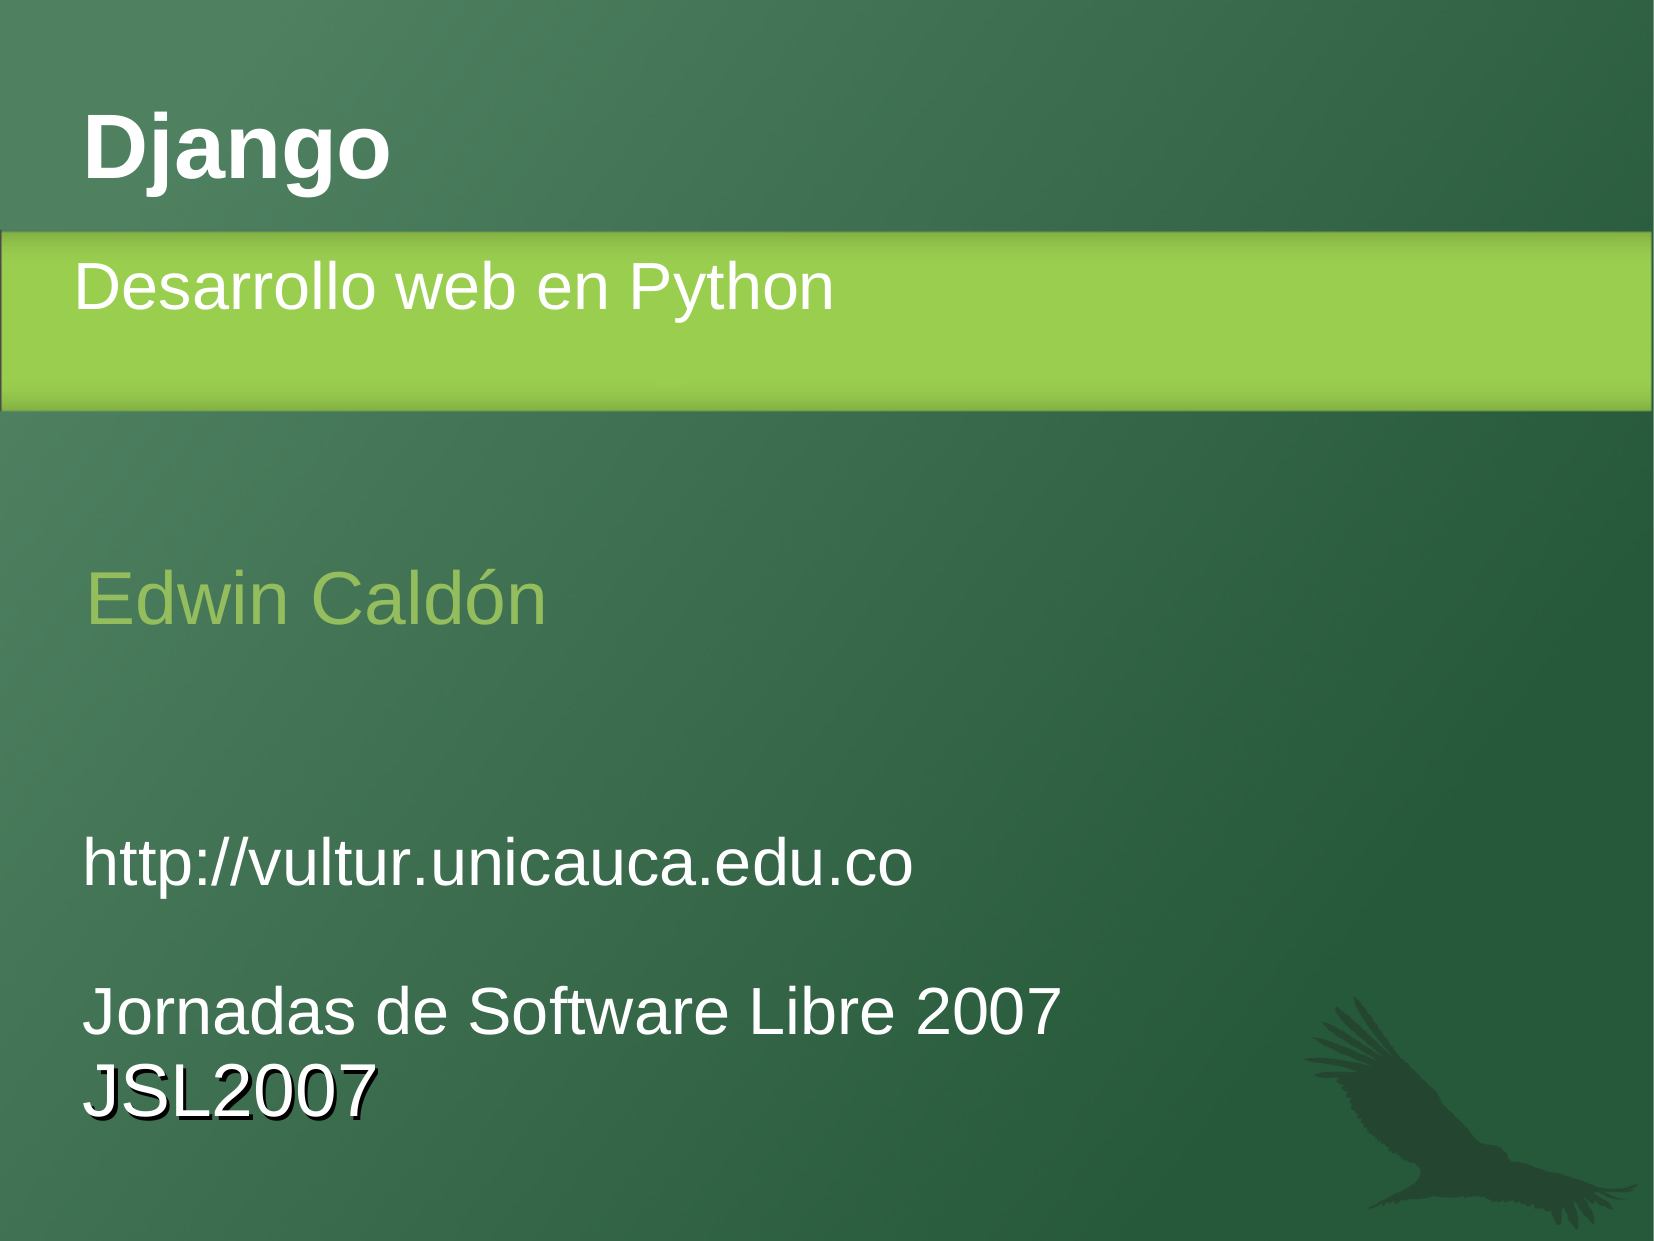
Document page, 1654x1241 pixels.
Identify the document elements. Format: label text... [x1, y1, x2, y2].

subtitle http://vultur.unicauca.edu.co Jornadas de Software Libre 2007 JSL2007 [82, 824, 1571, 1133]
text_box Desarrollo web en Python [59, 242, 1329, 332]
picture [0, 0, 1654, 1241]
text_box Edwin Caldón [70, 549, 1016, 649]
title Django [82, 56, 1123, 237]
